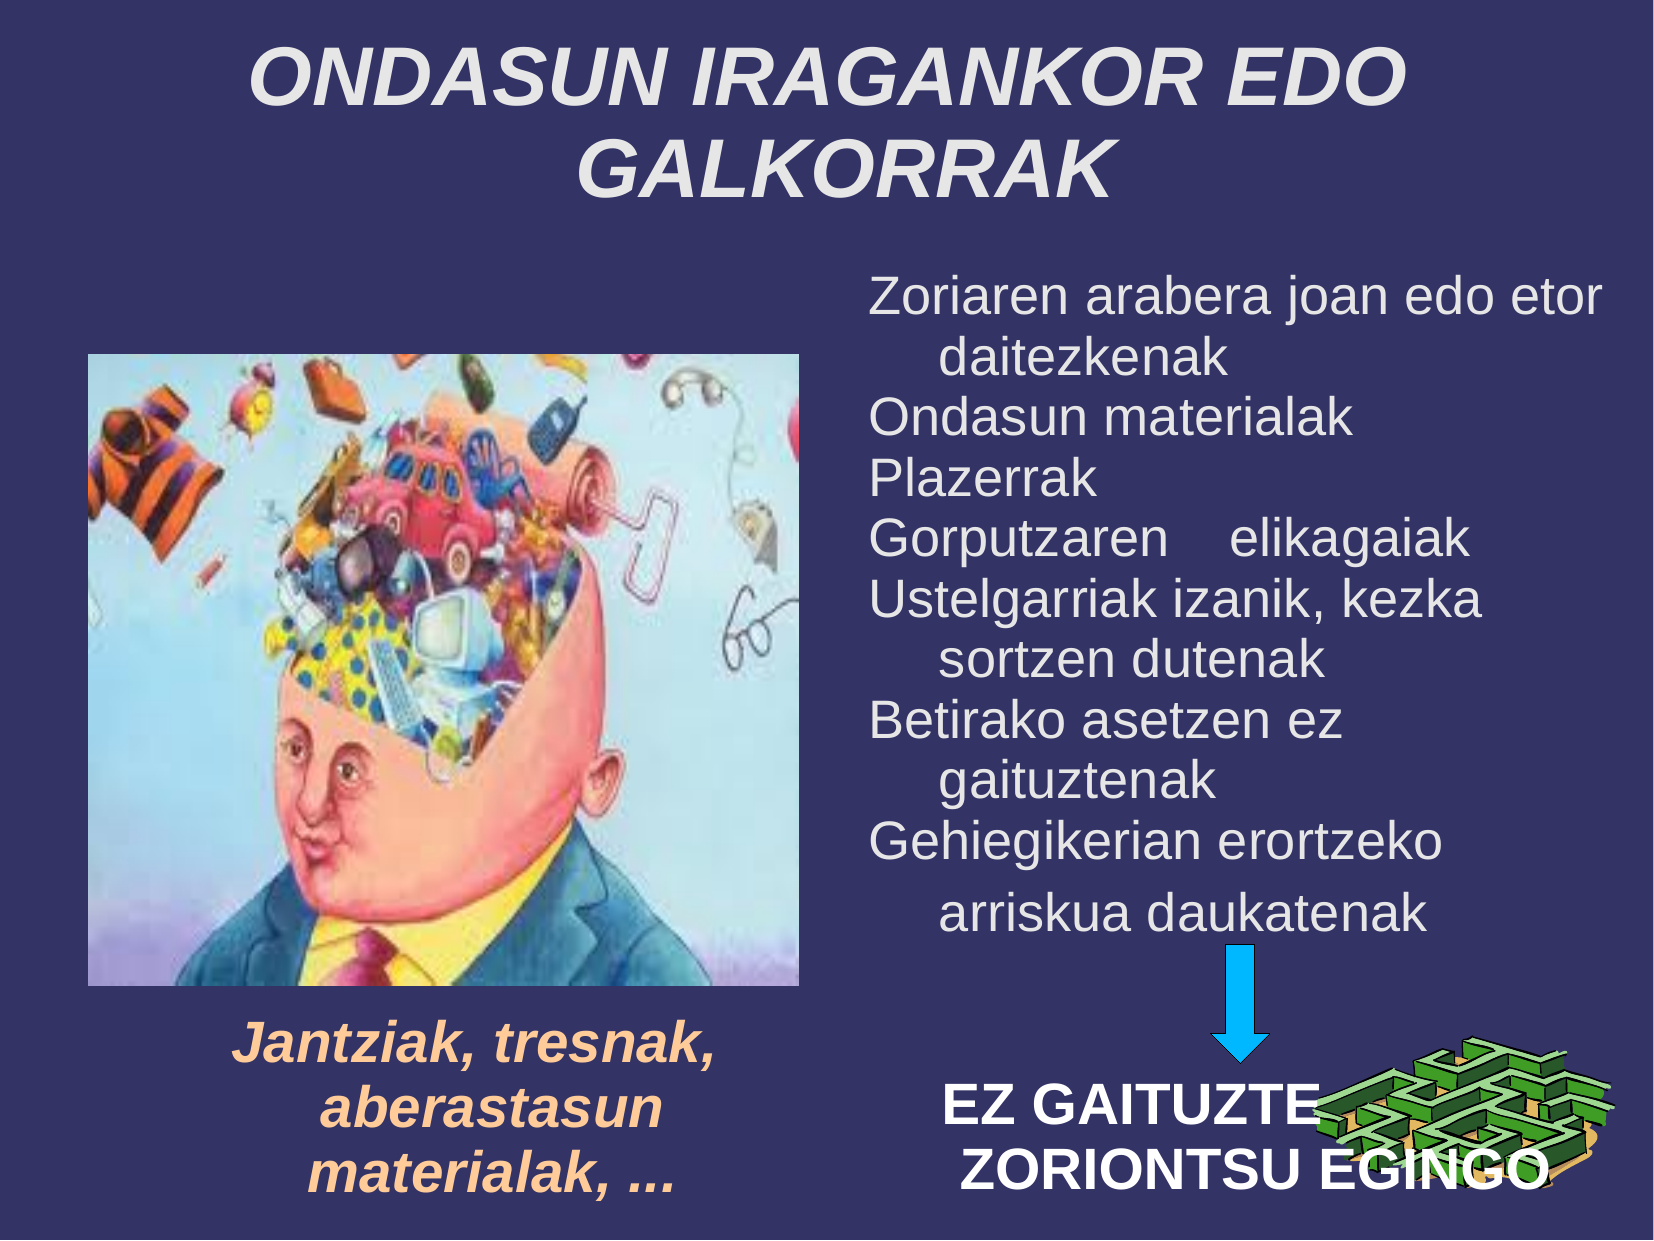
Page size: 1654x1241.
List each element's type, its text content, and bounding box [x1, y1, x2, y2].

text_box [1225, 944, 1255, 1033]
picture [88, 354, 799, 986]
title EZ GAITUZTE ZORIONTSU EGINGO [856, 1033, 1619, 1241]
title ONDASUN IRAGANKOR EDO GALKORRAK [121, 19, 1534, 227]
list Zoriaren arabera joan edo etor daitezkenak Ondasun materialak Plazerrak Gorputzaren elikagaiak Ustelgarriak izanik, kezka sortzen dutenak Betirako asetzen ez gaituztenak Gehiegikerian erortzeko arriskua daukatenak [856, 265, 1625, 1063]
title Jantziak, tresnak, aberastasun materialak, ... [93, 1003, 857, 1211]
